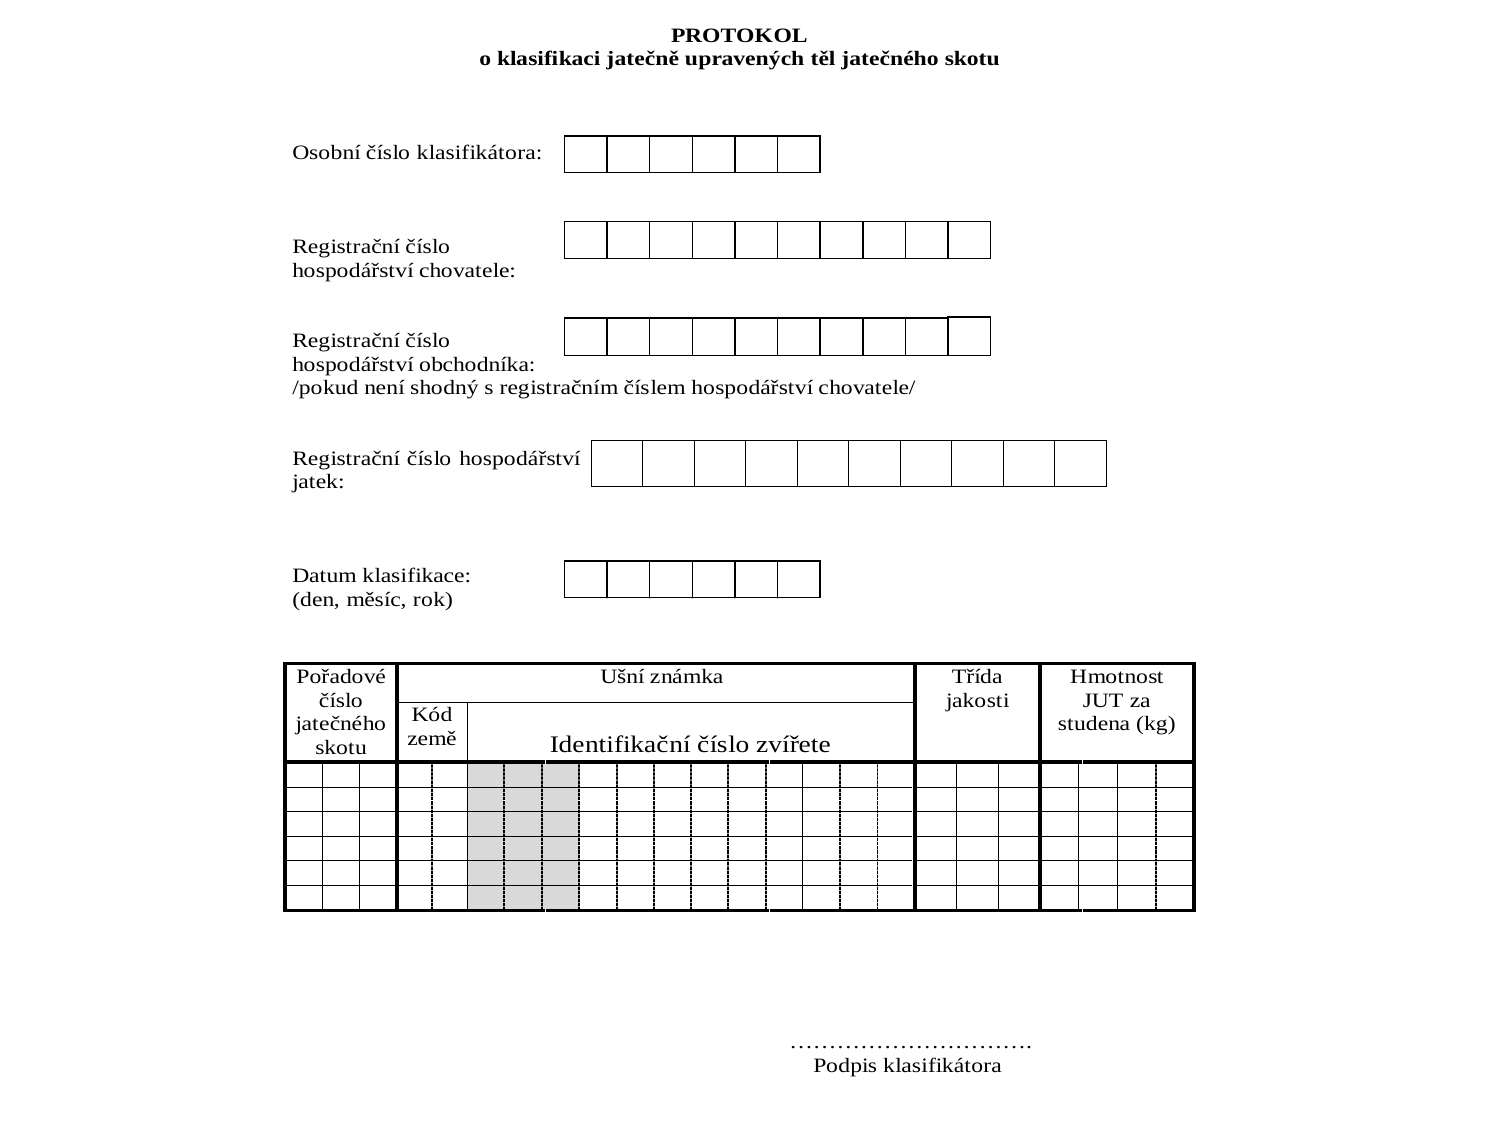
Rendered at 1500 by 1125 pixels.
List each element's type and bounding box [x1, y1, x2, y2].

chart [269, 0, 1209, 1125]
